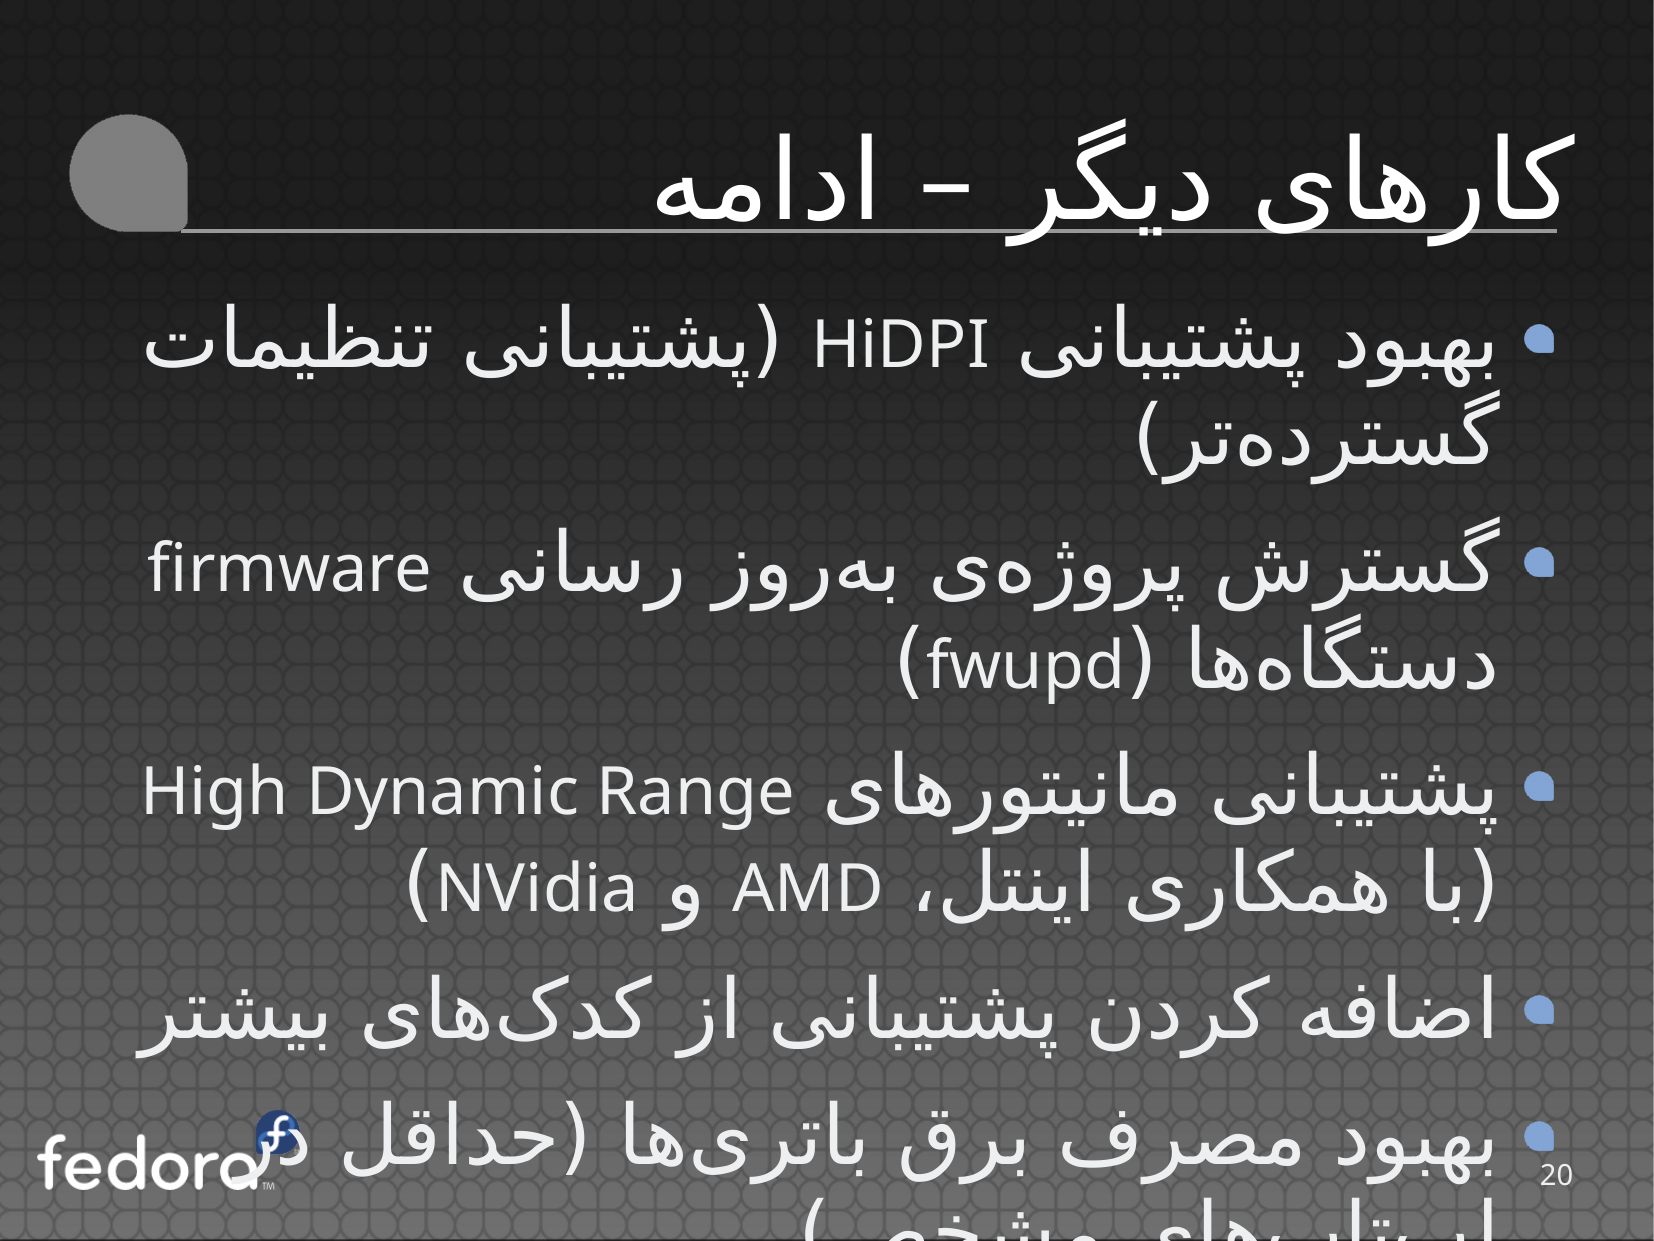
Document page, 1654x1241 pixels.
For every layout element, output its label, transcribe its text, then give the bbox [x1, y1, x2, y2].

title کارهای دیگر – ادامه [86, 112, 1576, 249]
list بهبود پشتیبانی HiDPI (پشتیبانی تنظیمات گسترده‌تر) گسترش پروژه‌ی به‌روز رسانی firmware دستگاه‌ها (fwupd) پشتیبانی مانیتورهای High Dynamic Range (با همکاری اینتل، AMD و NVidia) اضافه کردن پشتیبانی از کدک‌های بیشتر بهبود مصرف برق باتری‌ها (حداقل در لپ‌تاپ‌های مشخص) [82, 290, 1571, 1109]
picture [1235, 1236, 1243, 1241]
picture [0, 0, 1654, 1241]
